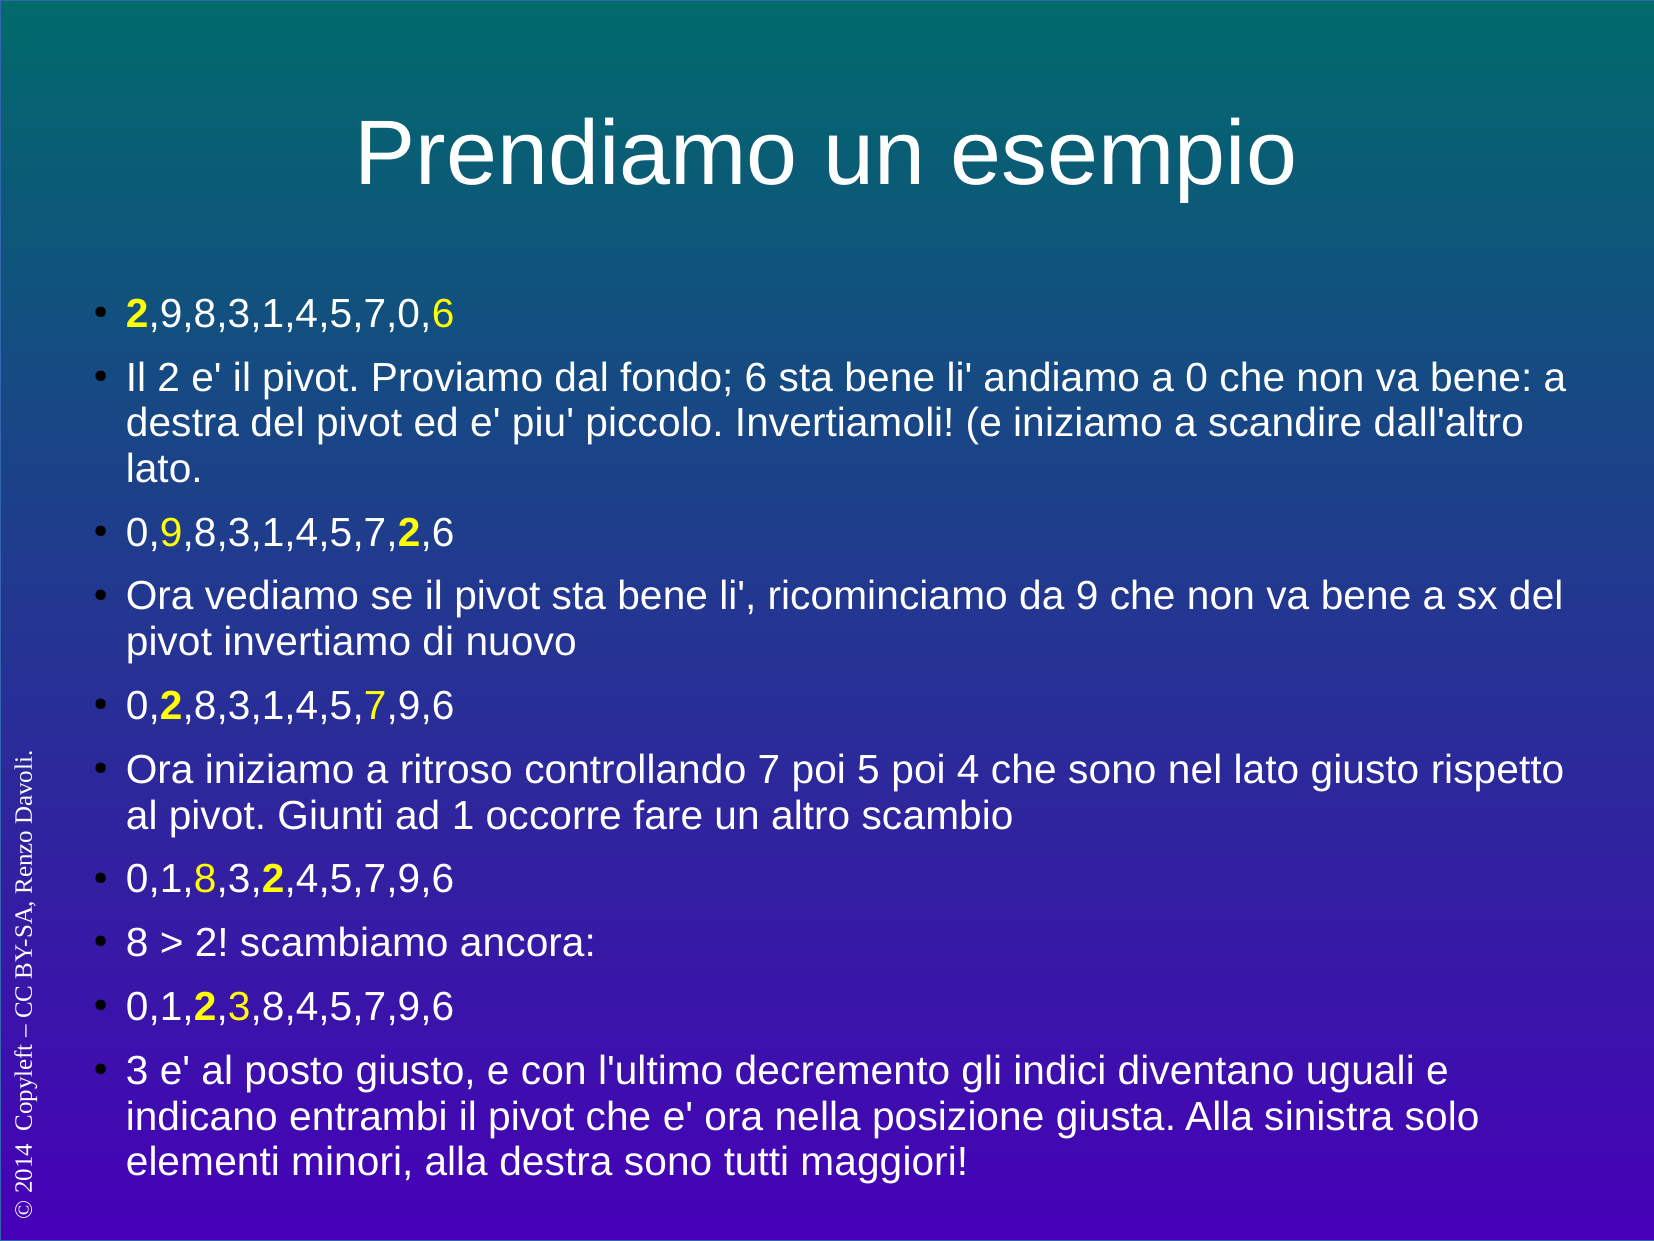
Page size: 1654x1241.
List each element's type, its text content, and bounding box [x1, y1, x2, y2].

list 2,9,8,3,1,4,5,7,0,6 Il 2 e' il pivot. Proviamo dal fondo; 6 sta bene li' andiamo a 0 che non va bene: a destra del pivot ed e' piu' piccolo. Invertiamoli! (e iniziamo a scandire dall'altro lato. 0,9,8,3,1,4,5,7,2,6 Ora vediamo se il pivot sta bene li', ricominciamo da 9 che non va bene a sx del pivot invertiamo di nuovo 0,2,8,3,1,4,5,7,9,6 Ora iniziamo a ritroso controllando 7 poi 5 poi 4 che sono nel lato giusto rispetto al pivot. Giunti ad 1 occorre fare un altro scambio 0,1,8,3,2,4,5,7,9,6 8 > 2! scambiamo ancora: 0,1,2,3,8,4,5,7,9,6 3 e' al posto giusto, e con l'ultimo decremento gli indici diventano uguali e indicano entrambi il pivot che e' ora nella posizione giusta. Alla sinistra solo elementi minori, alla destra sono tutti maggiori! [82, 290, 1571, 1186]
title Prendiamo un esempio [82, 49, 1571, 257]
